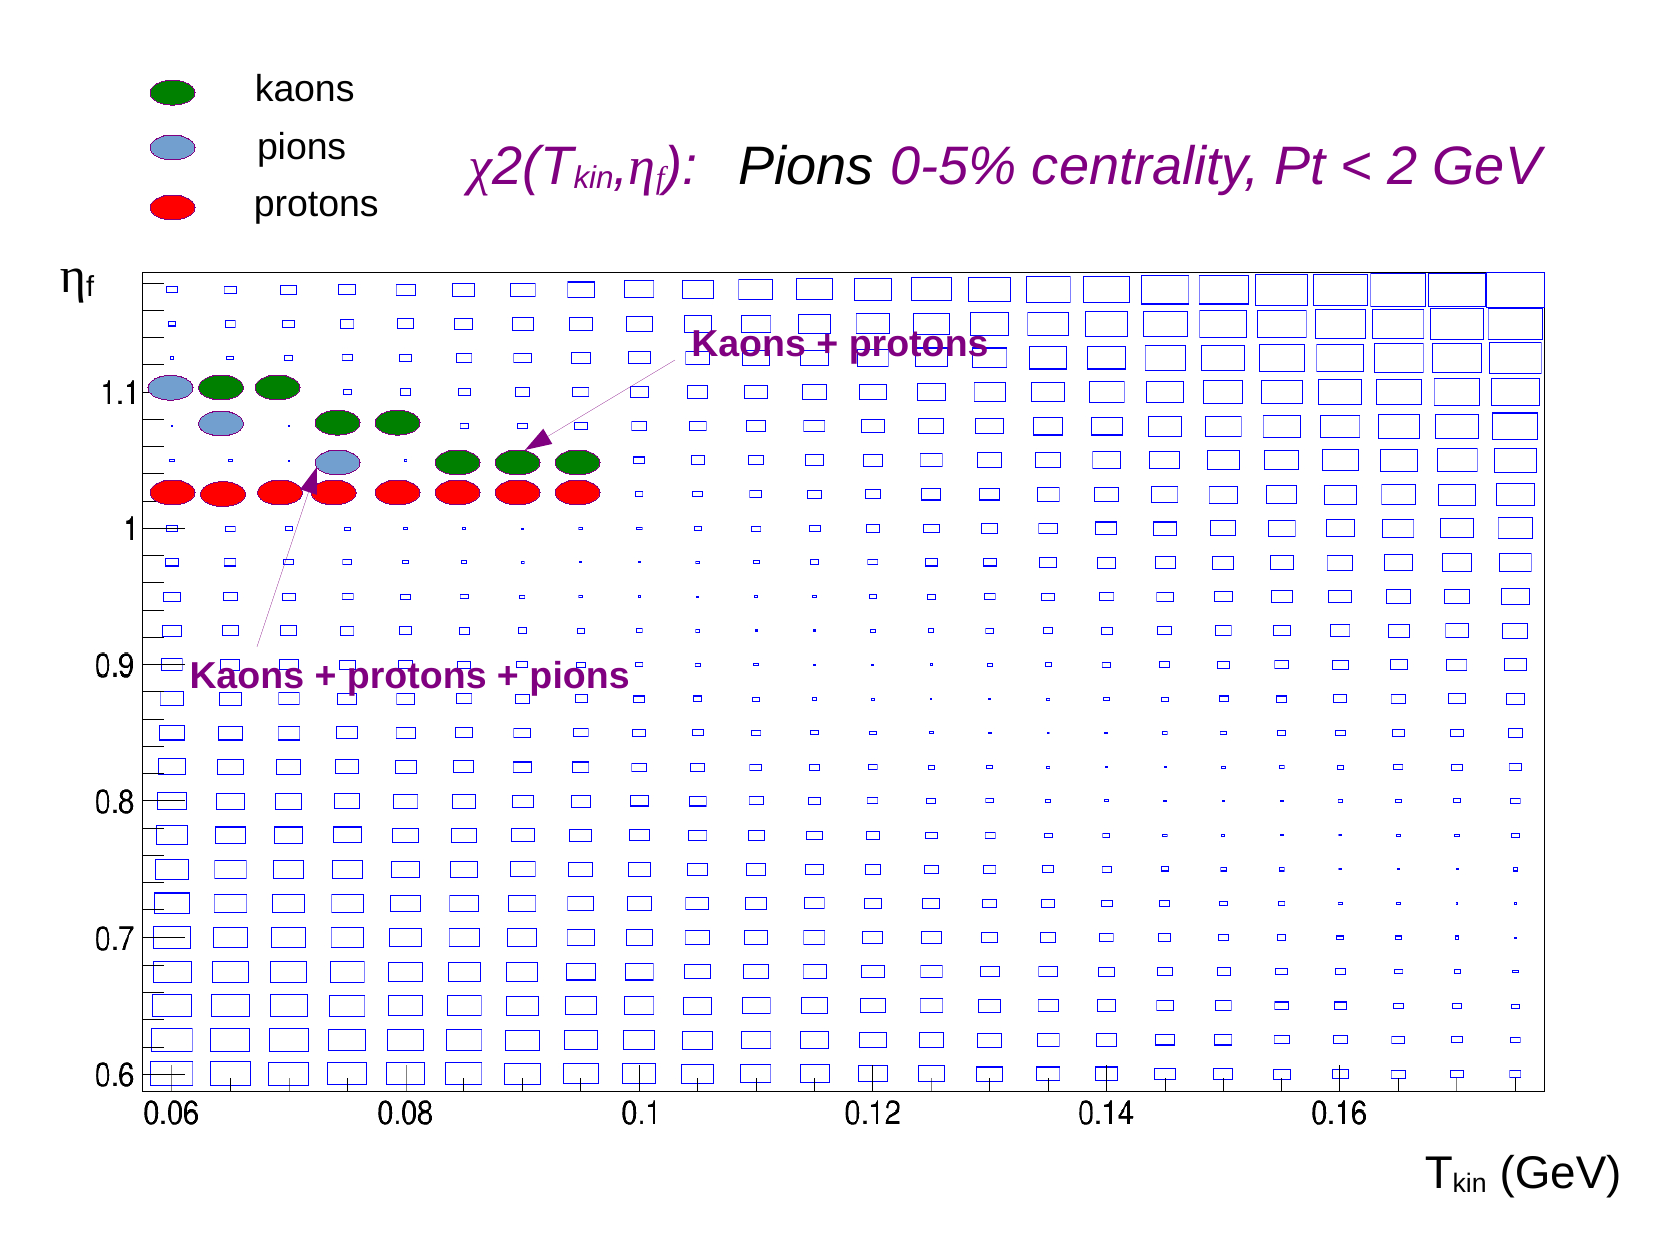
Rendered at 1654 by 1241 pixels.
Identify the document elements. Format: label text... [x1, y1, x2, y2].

text_box Kaons + protons [676, 314, 1004, 373]
text_box [435, 450, 481, 475]
text_box [375, 410, 421, 436]
text_box [495, 450, 541, 475]
picture [75, 239, 1606, 1156]
text_box protons [239, 175, 394, 232]
text_box [198, 411, 244, 436]
text_box [198, 375, 244, 400]
text_box [435, 480, 481, 505]
text_box [315, 410, 361, 436]
text_box Kaons + protons + pions [174, 646, 646, 706]
text_box [375, 480, 421, 505]
text_box [200, 481, 246, 507]
text_box kaons [240, 60, 370, 117]
text_box [311, 480, 357, 505]
text_box [495, 480, 541, 505]
text_box Tkin (GeV) [1410, 1140, 1637, 1221]
text_box pions [242, 118, 362, 175]
text_box [315, 450, 361, 475]
text_box ηf [45, 240, 109, 328]
text_box [150, 135, 196, 160]
text_box [255, 375, 301, 400]
text_box [150, 480, 196, 505]
text_box [150, 80, 196, 106]
text_box [555, 450, 601, 475]
text_box [555, 480, 601, 505]
text_box [150, 195, 196, 220]
text_box [147, 375, 194, 401]
text_box [257, 480, 303, 505]
title χ2(Tkin,ηf): Pions 0-5% centrality, Pt < 2 GeV [82, 49, 1571, 239]
